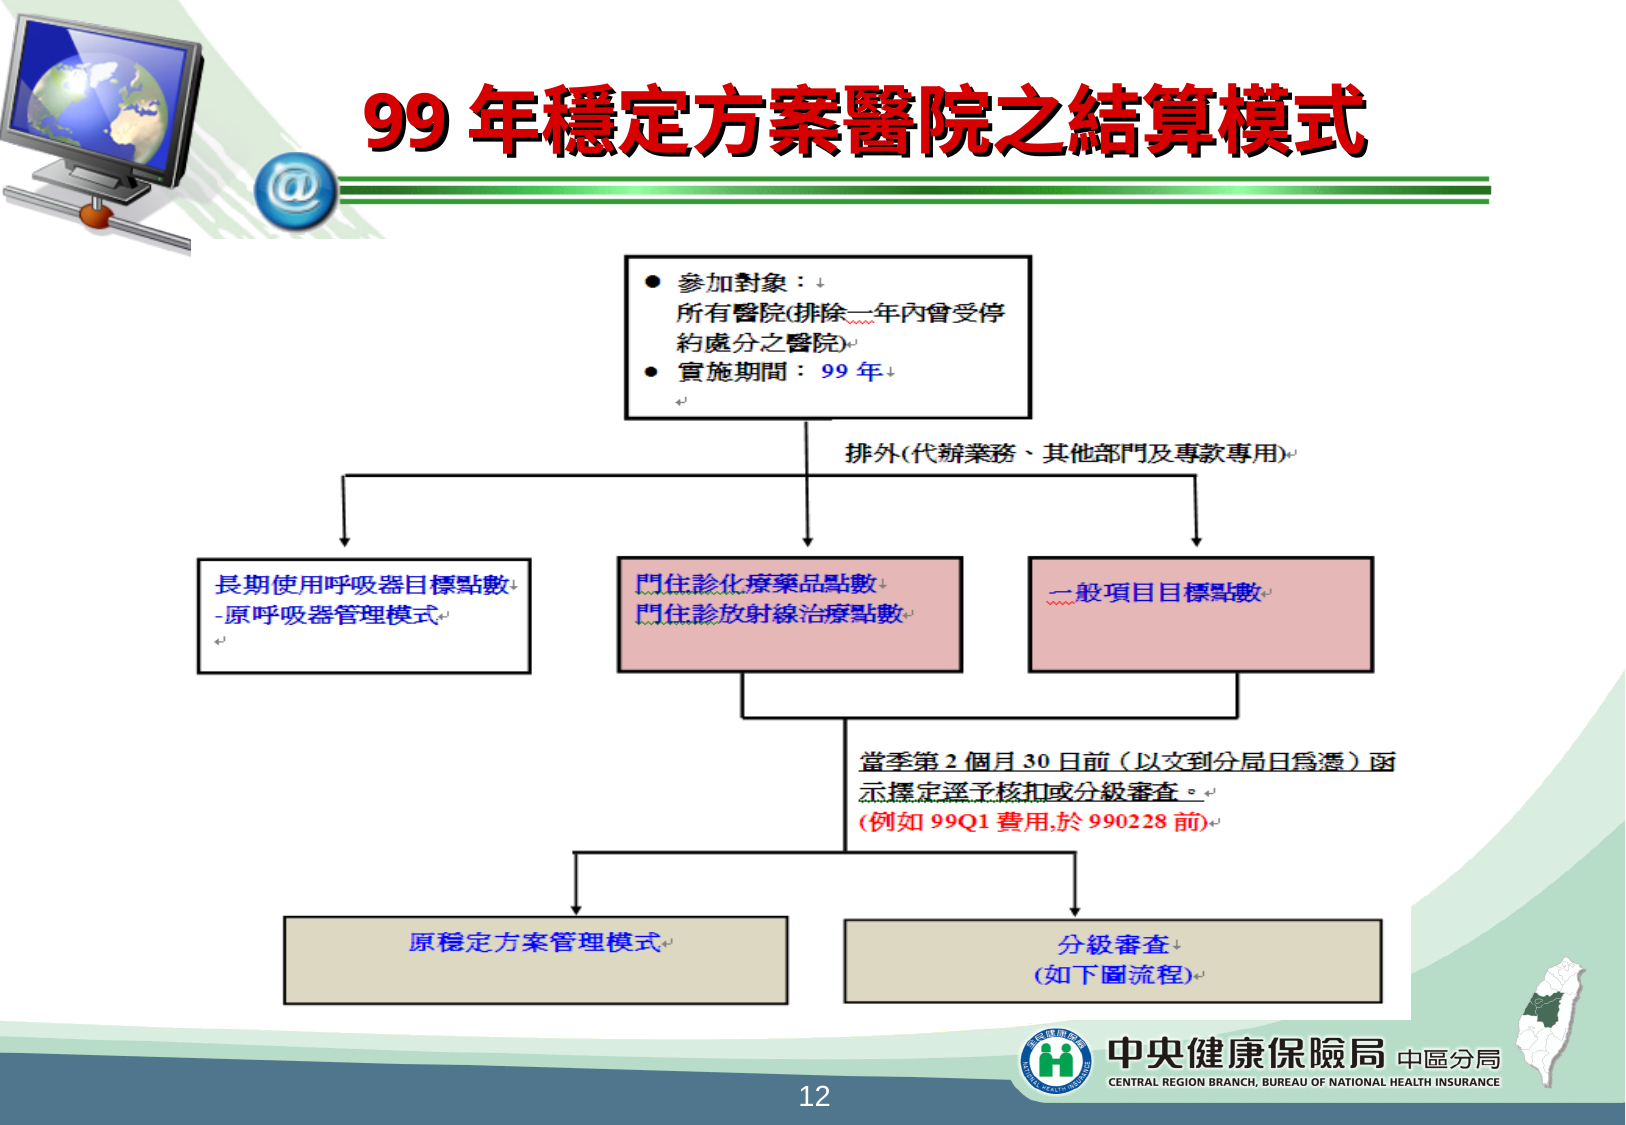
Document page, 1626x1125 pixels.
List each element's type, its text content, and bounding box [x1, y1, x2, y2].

title 99年穩定方案醫院之結算模式 [132, 23, 1596, 211]
picture [191, 239, 1411, 1020]
text_box [624, 1065, 1005, 1125]
